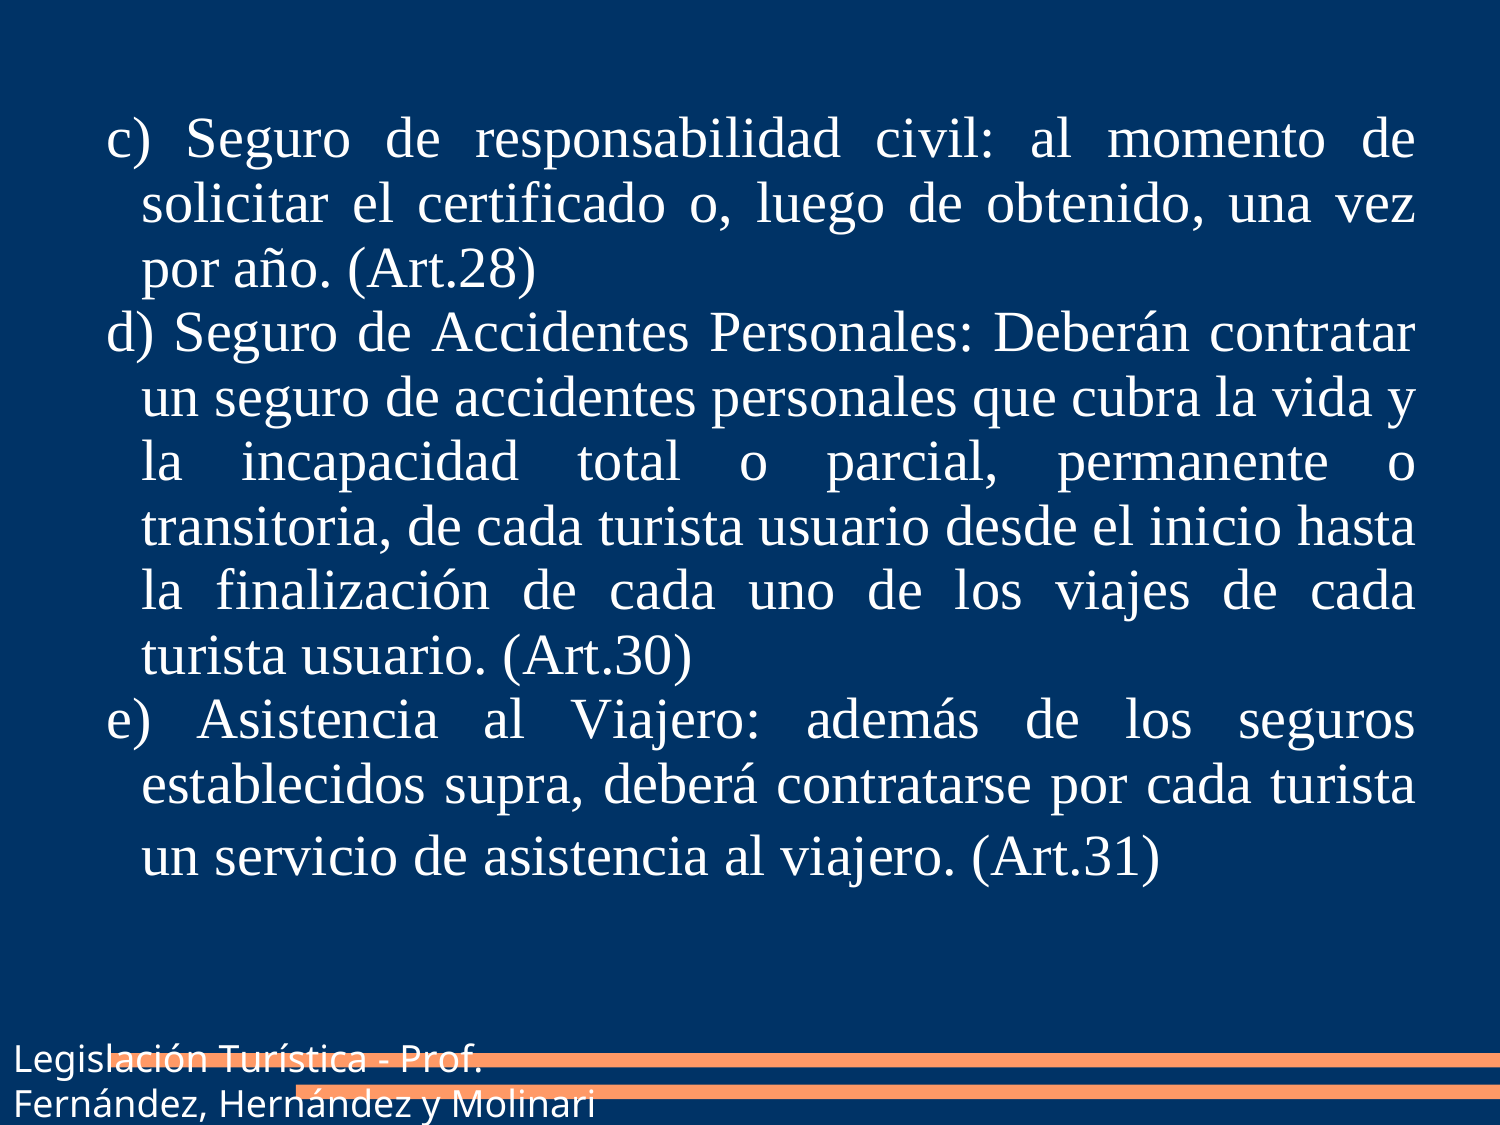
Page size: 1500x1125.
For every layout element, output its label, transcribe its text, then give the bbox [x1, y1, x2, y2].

subtitle c) Seguro de responsabilidad civil: al momento de solicitar el certificado o, luego de obtenido, una vez por año. (Art.28) d) Seguro de Accidentes Personales: Deberán contratar un seguro de accidentes personales que cubra la vida y la incapacidad total o parcial, permanente o transitoria, de cada turista usuario desde el inicio hasta la finalización de cada uno de los viajes de cada turista usuario. (Art.30) e) Asistencia al Viajero: además de los seguros establecidos supra, deberá contratarse por cada turista un servicio de asistencia al viajero. (Art.31) [106, 94, 1418, 957]
footer Legislación Turística - Prof. Fernández, Hernández y Molinari [0, 1027, 697, 1077]
